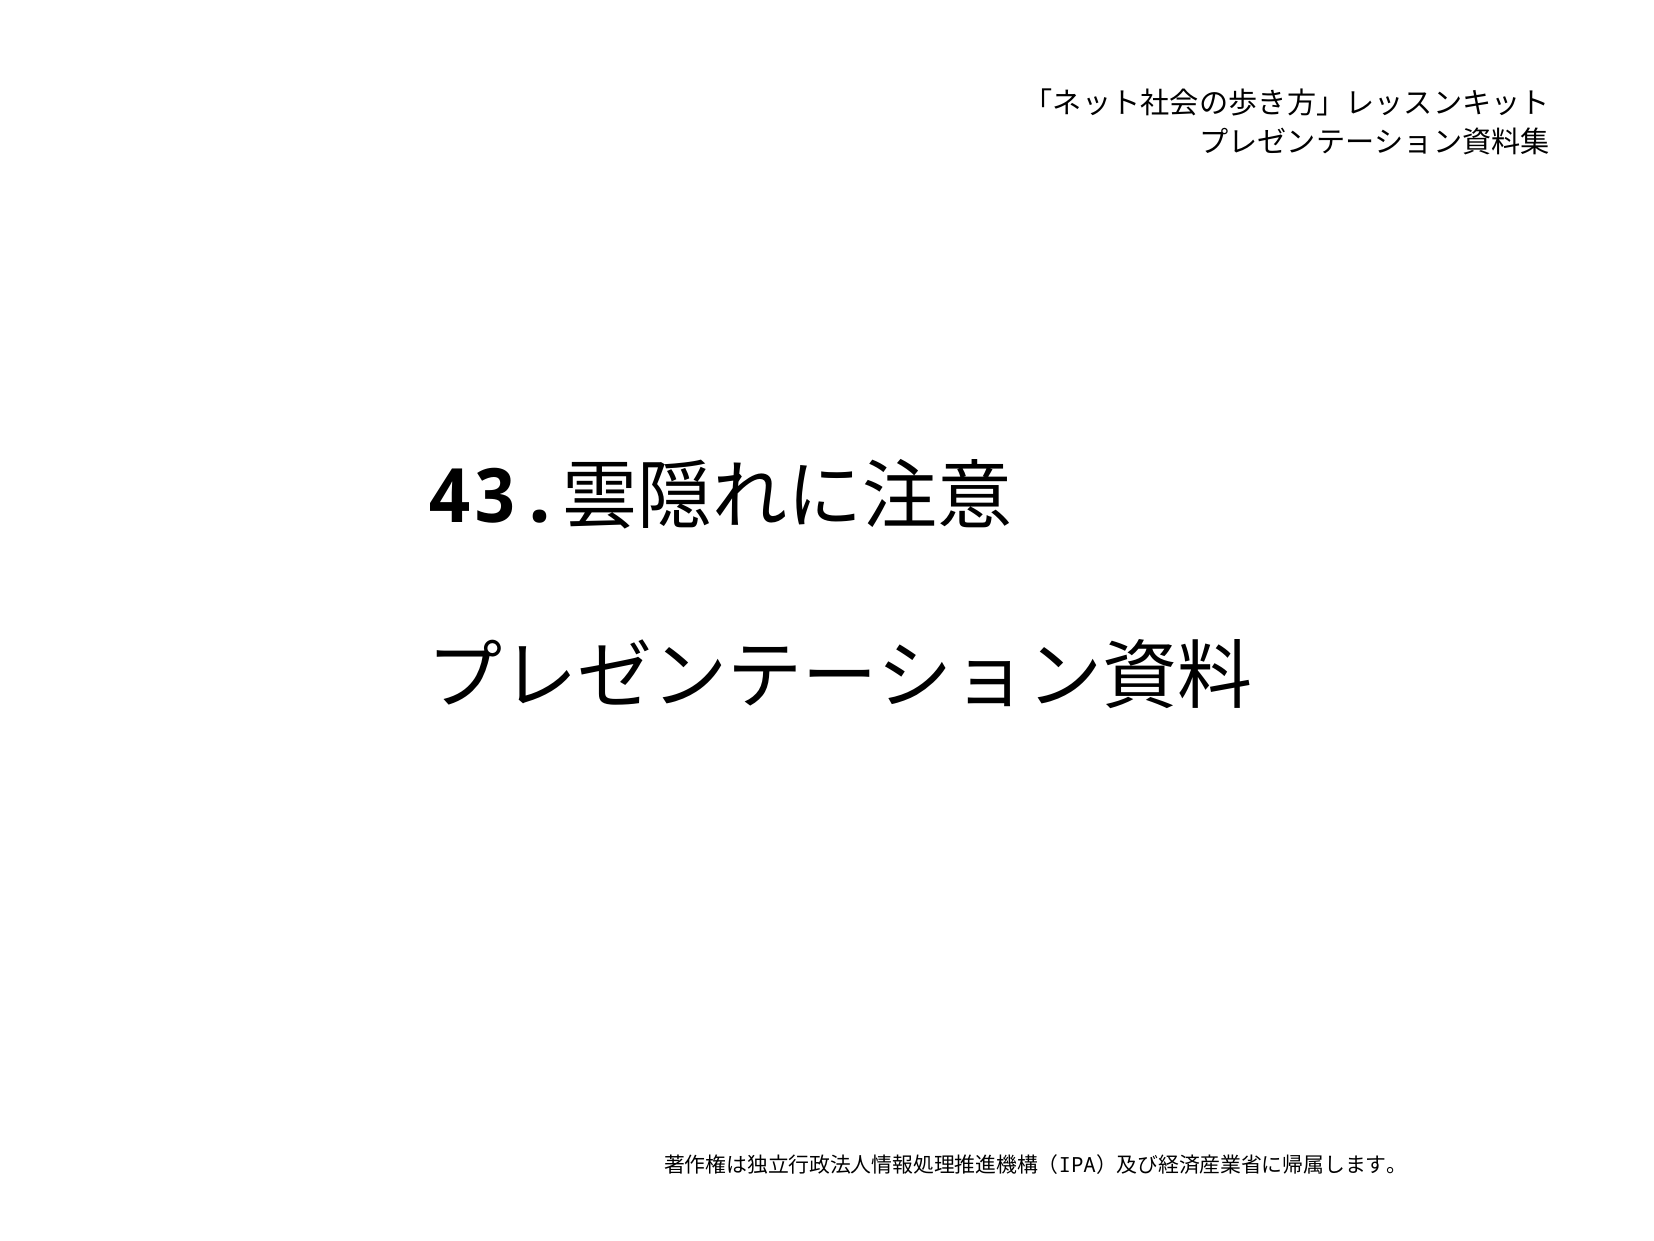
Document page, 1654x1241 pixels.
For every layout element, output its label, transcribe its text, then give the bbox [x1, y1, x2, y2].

text_box 著作権は独立行政法人情報処理推進機構（IPA）及び経済産業省に帰属します。 [649, 1145, 1536, 1186]
text_box 「ネット社会の歩き方」レッスンキット プレゼンテーション資料集 [1003, 74, 1566, 169]
text_box 43.雲隠れに注意 プレゼンテーション資料 [413, 442, 1477, 729]
